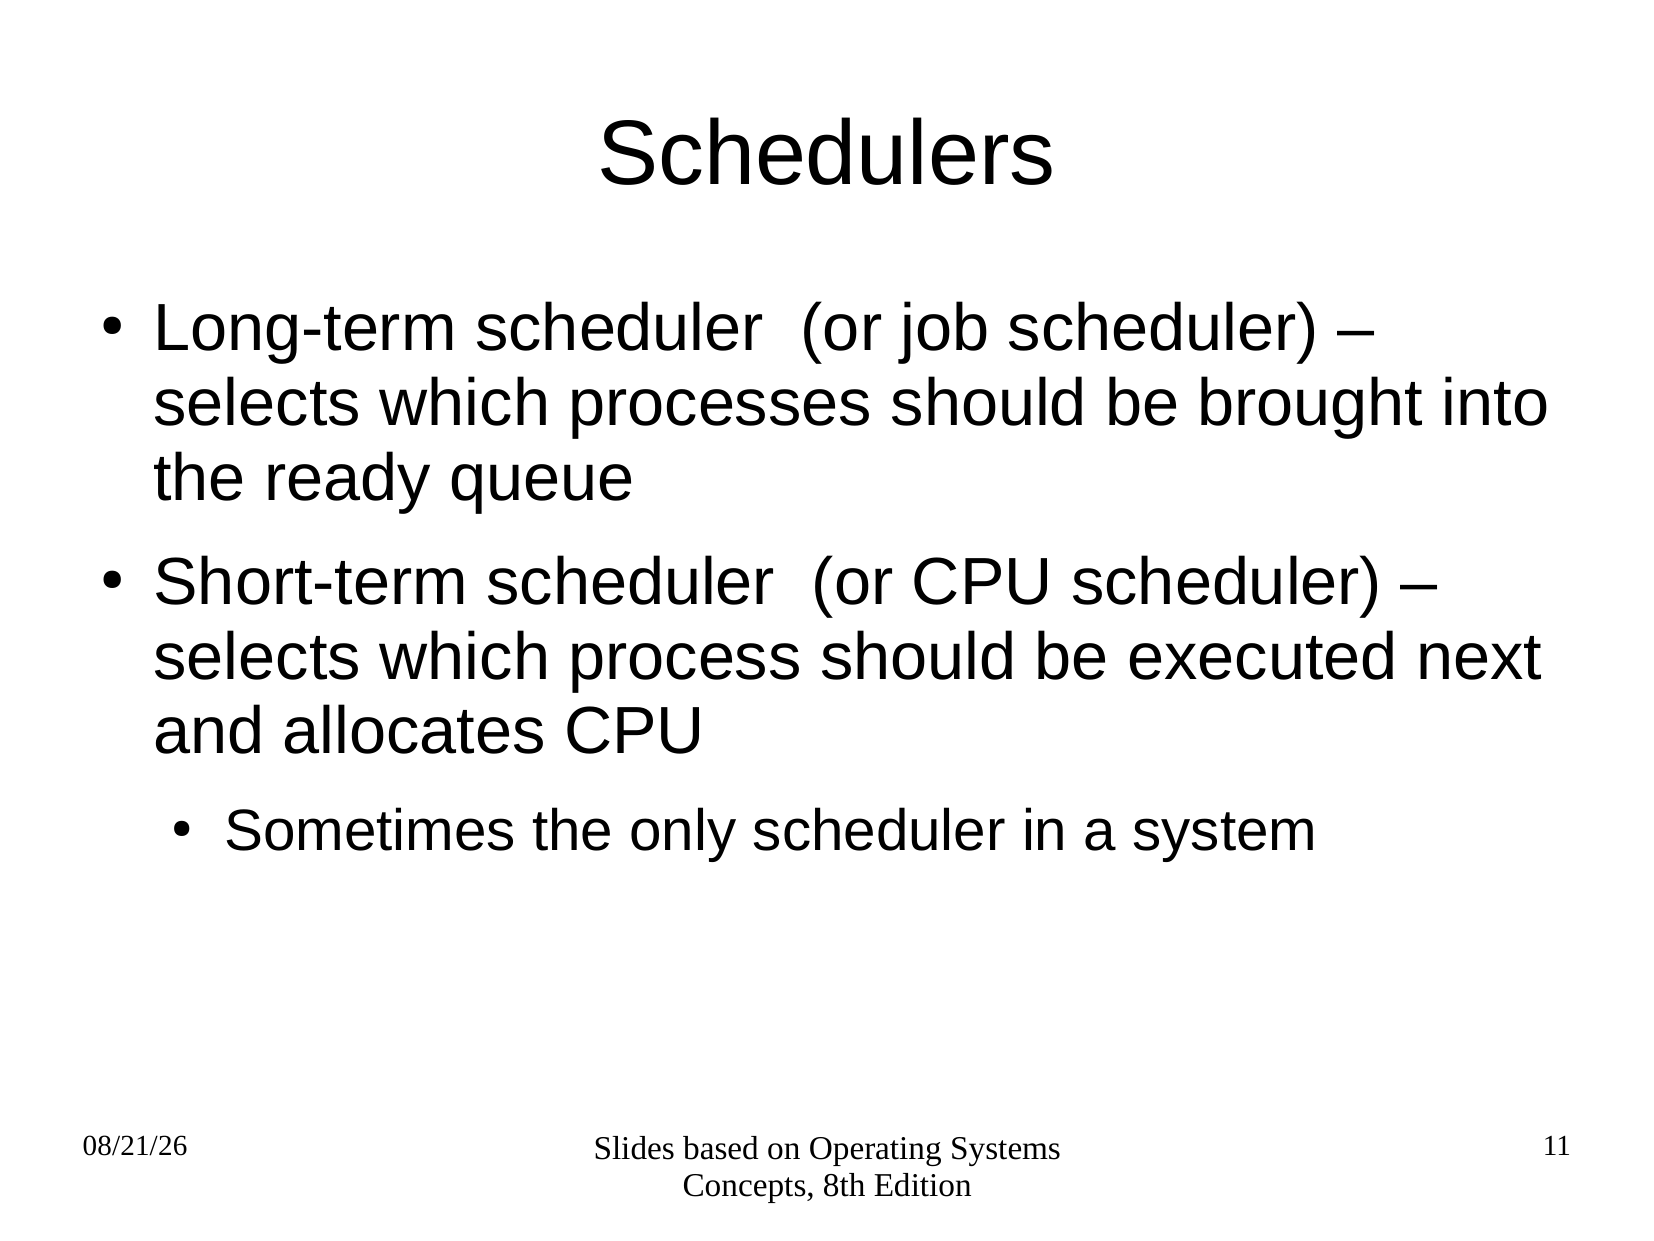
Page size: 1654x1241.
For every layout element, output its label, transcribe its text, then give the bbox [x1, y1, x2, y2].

title Schedulers [82, 49, 1571, 257]
list Long-term scheduler (or job scheduler) – selects which processes should be brought into the ready queue Short-term scheduler (or CPU scheduler) – selects which process should be executed next and allocates CPU Sometimes the only scheduler in a system [82, 290, 1571, 1109]
